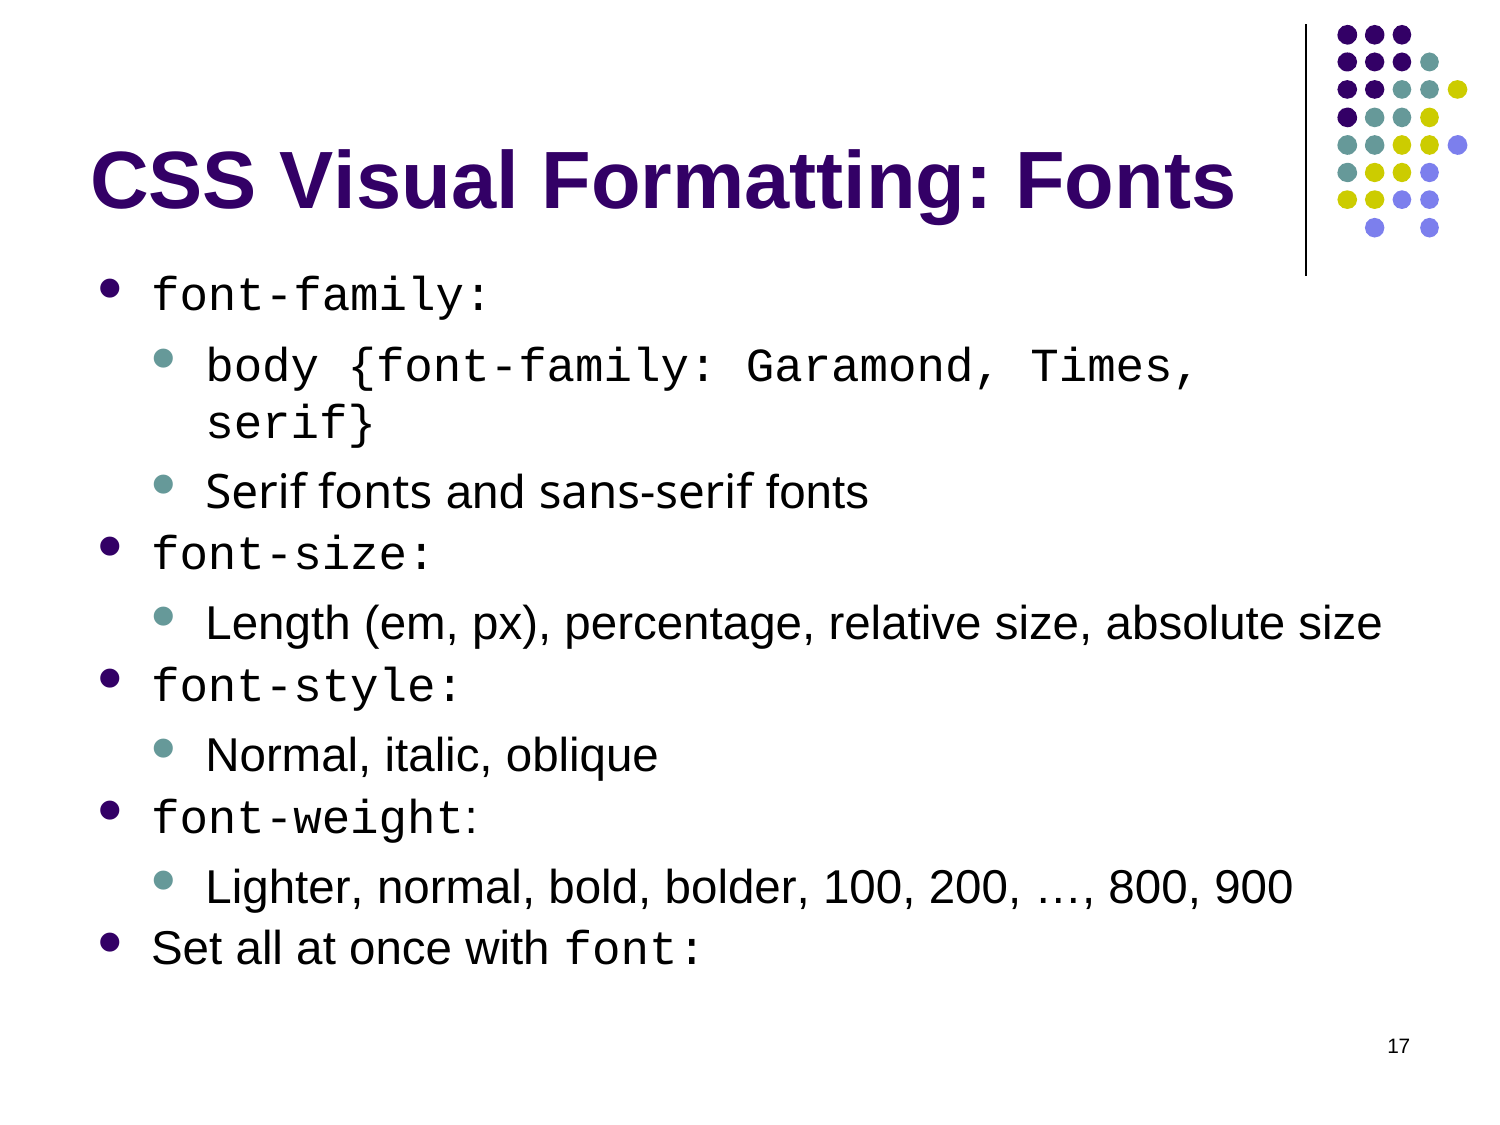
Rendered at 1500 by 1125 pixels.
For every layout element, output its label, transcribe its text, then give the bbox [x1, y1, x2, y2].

text_box <number> [1074, 1025, 1426, 1101]
list font-family: body {font-family: Garamond, Times, serif} Serif fonts and sans-serif fonts font-size: Length (em, px), percentage, relative size, absolute size font-style: Normal, italic, oblique font-weight: Lighter, normal, bold, bolder, 100, 200, …, 800, 900 Set all at once with font: [82, 262, 1413, 1016]
title CSS Visual Formatting: Fonts [74, 20, 1313, 233]
